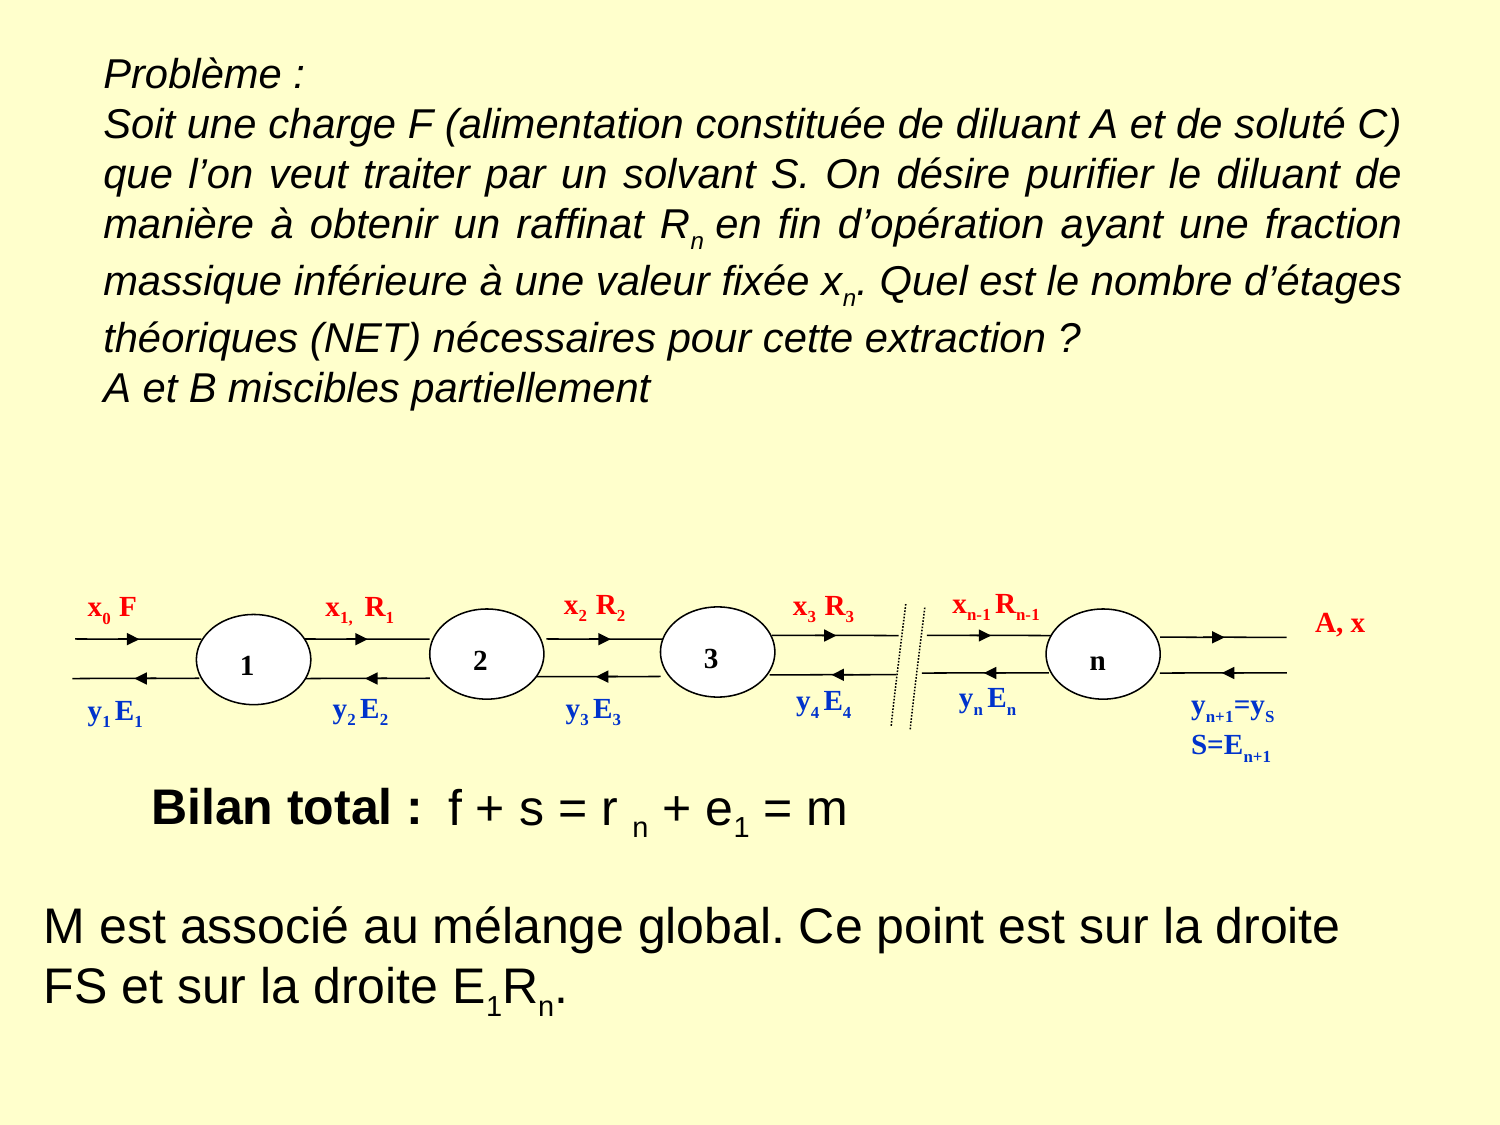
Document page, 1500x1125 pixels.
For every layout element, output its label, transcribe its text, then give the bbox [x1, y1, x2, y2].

text_box x1, R1 [310, 579, 415, 635]
text_box y3 E3 [550, 681, 651, 713]
text_box 3 [689, 631, 759, 677]
text_box Bilan total : [136, 766, 449, 843]
text_box 2 [458, 633, 528, 679]
text_box 1 [225, 638, 295, 685]
text_box y4 E4 [781, 674, 882, 722]
text_box [429, 608, 544, 700]
text_box n [1074, 633, 1144, 679]
text_box Problème : Soit une charge F (alimentation constituée de diluant A et de soluté C) que l’on veut traiter par un solvant S. On désire purifier le diluant de manière à obtenir un raffinat Rn en fin d’opération ayant une fraction massique inférieure à une valeur fixée xn. Quel est le nombre d’étages théoriques (NET) nécessaires pour cette extraction ? A et B miscibles partiellement [88, 39, 1418, 419]
text_box M est associé au mélange global. Ce point est sur la droite FS et sur la droite E1Rn. [29, 885, 1432, 1030]
text_box A, x [1300, 595, 1394, 649]
text_box y2 E2 [317, 681, 418, 718]
text_box xn-1 Rn-1 [937, 576, 1075, 632]
text_box x3 R3 [778, 578, 889, 634]
text_box y1 E1 [72, 683, 173, 730]
text_box yn En [944, 670, 1045, 716]
text_box x2 R2 [549, 577, 652, 633]
text_box [196, 614, 311, 705]
text_box f + s = r n + e1 = m [433, 767, 1130, 852]
text_box yn+1=yS S=En+1 [1176, 678, 1339, 771]
text_box x0 F [72, 580, 217, 636]
text_box [660, 606, 775, 698]
text_box [1046, 608, 1161, 700]
